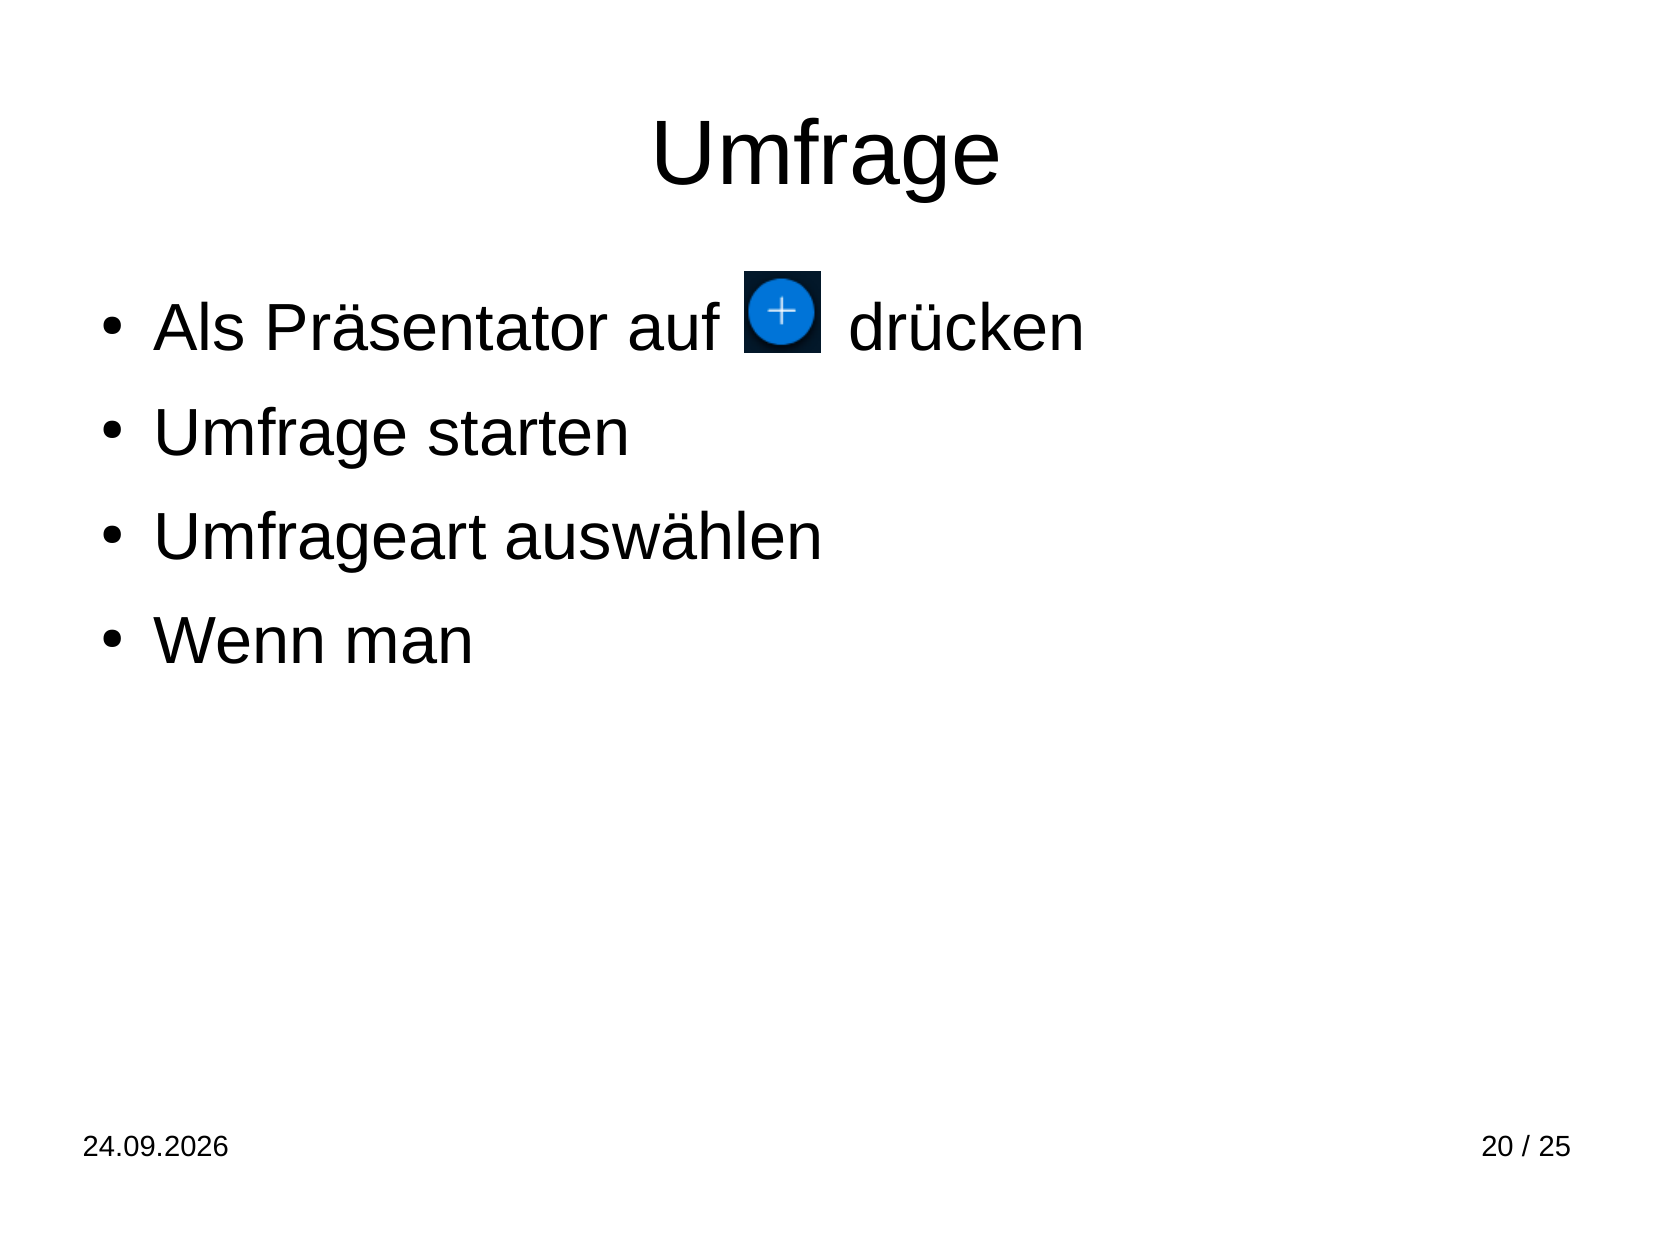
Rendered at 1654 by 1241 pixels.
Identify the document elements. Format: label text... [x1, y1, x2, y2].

title Umfrage [82, 49, 1571, 257]
picture [744, 271, 821, 353]
list Als Präsentator auf drücken Umfrage starten Umfrageart auswählen Wenn man [82, 290, 1571, 1010]
